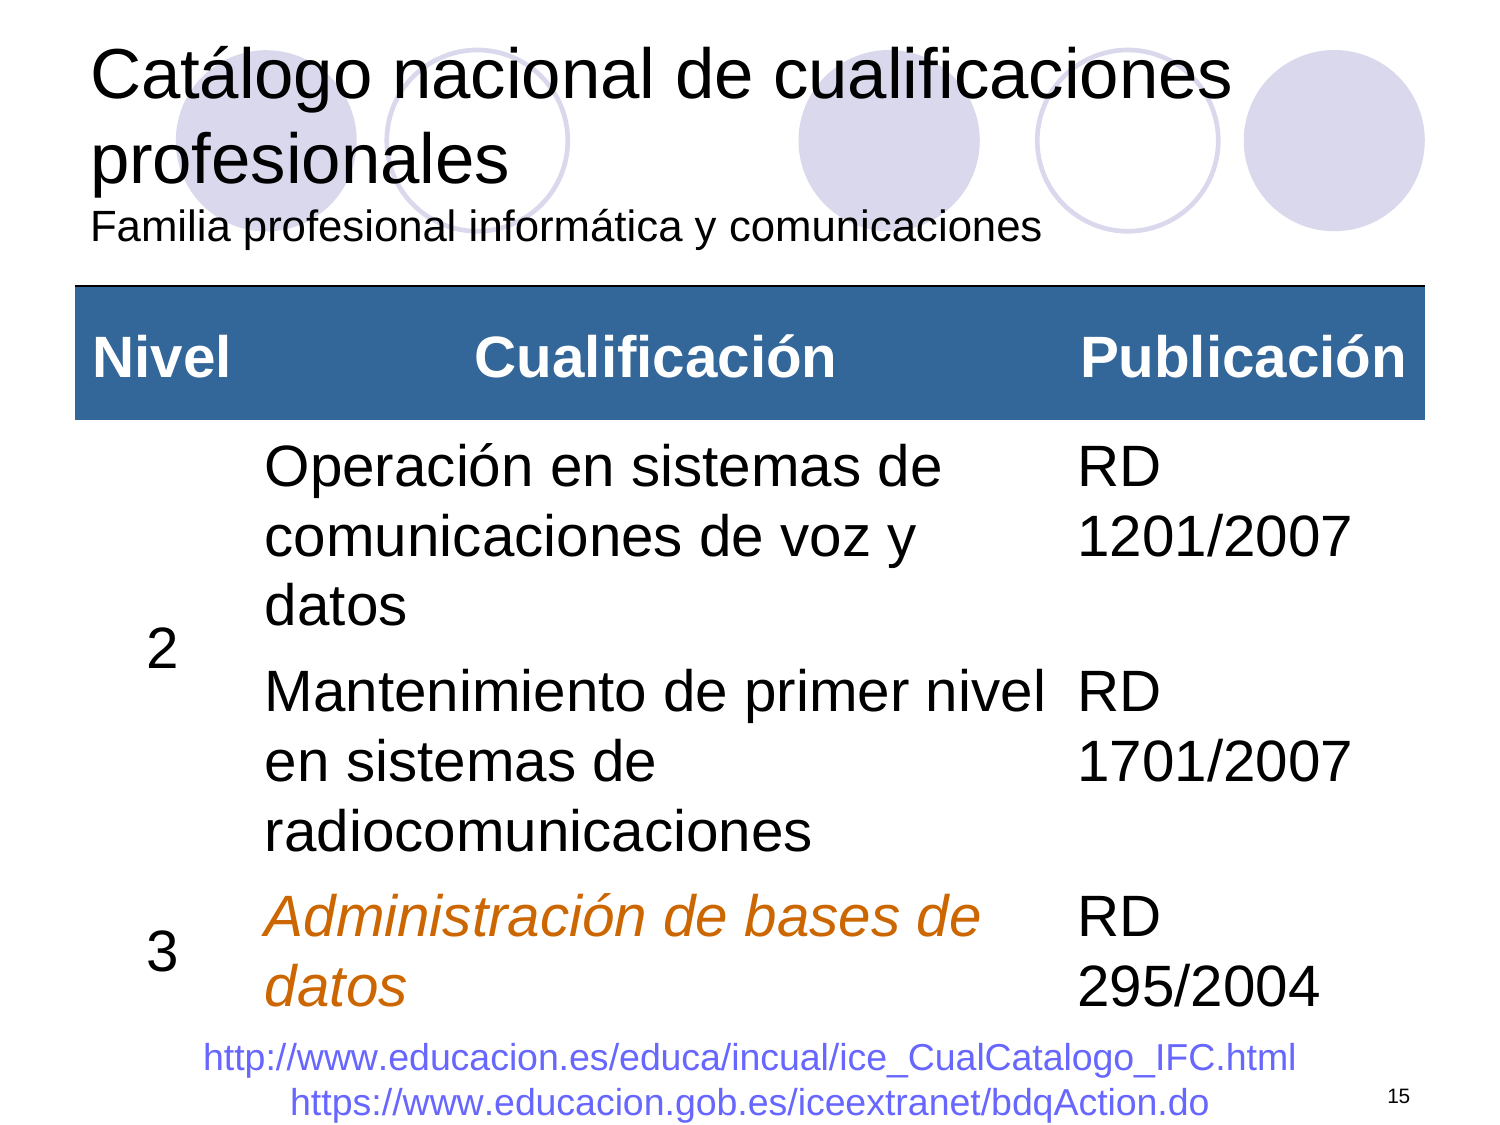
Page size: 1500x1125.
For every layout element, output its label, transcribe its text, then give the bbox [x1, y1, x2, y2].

table_cell Mantenimiento de primer nivel en sistemas de radiocomunicaciones [250, 645, 1063, 871]
title Catálogo nacional de cualificaciones profesionales Familia profesional informática y comunicaciones [75, 20, 1426, 258]
table_header Cualificación [250, 287, 1063, 420]
table_cell RD 295/2004 [1063, 871, 1425, 1026]
table_cell Administración de bases de datos [250, 871, 1063, 1026]
table_header Nivel [75, 287, 250, 420]
table_header Publicación [1063, 287, 1425, 420]
text_box http://www.educacion.es/educa/incual/ice_CualCatalogo_IFC.html https://www.educacion.gob.es/iceextranet/bdqAction.do [0, 1024, 1500, 1125]
table_cell Operación en sistemas de comunicaciones de voz y datos [250, 420, 1063, 645]
table_cell RD 1201/2007 [1063, 420, 1425, 645]
table_cell 2 [75, 420, 250, 871]
table_cell RD 1701/2007 [1063, 645, 1425, 871]
table_cell 3 [75, 871, 250, 1026]
